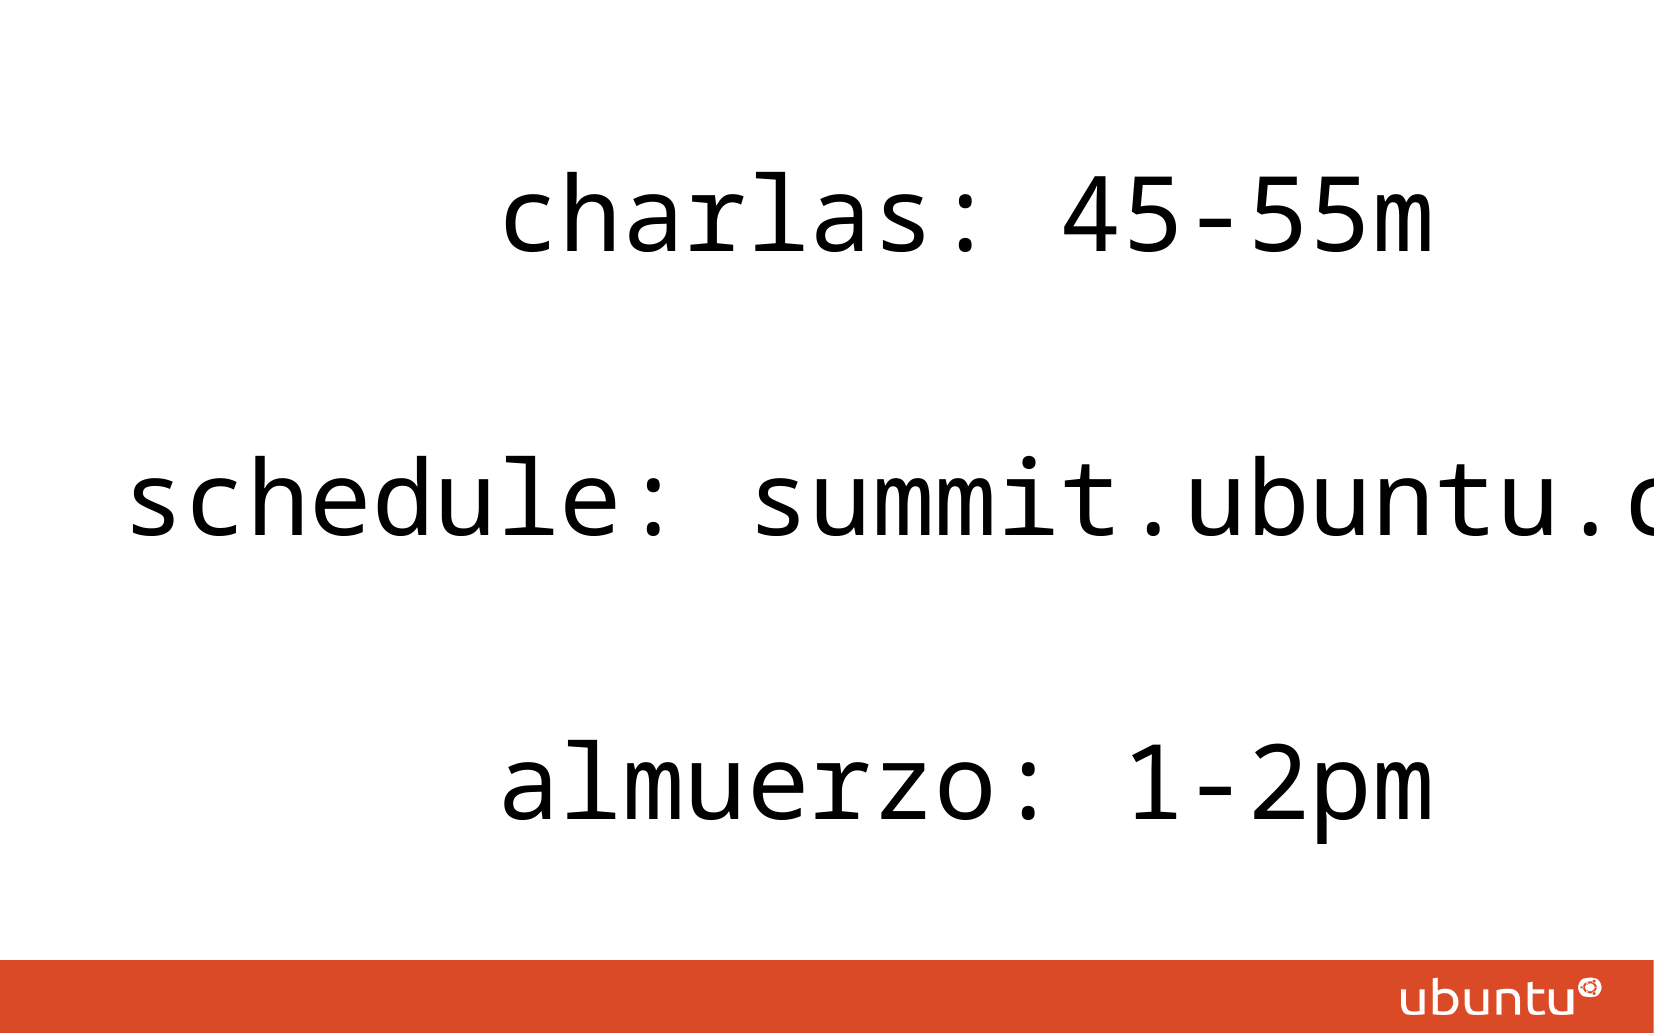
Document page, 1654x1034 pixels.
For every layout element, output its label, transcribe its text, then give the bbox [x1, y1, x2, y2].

text_box charlas: 45-55m schedule: summit.ubuntu.com almuerzo: 1-2pm [107, 132, 1548, 670]
picture [0, 960, 1654, 1033]
